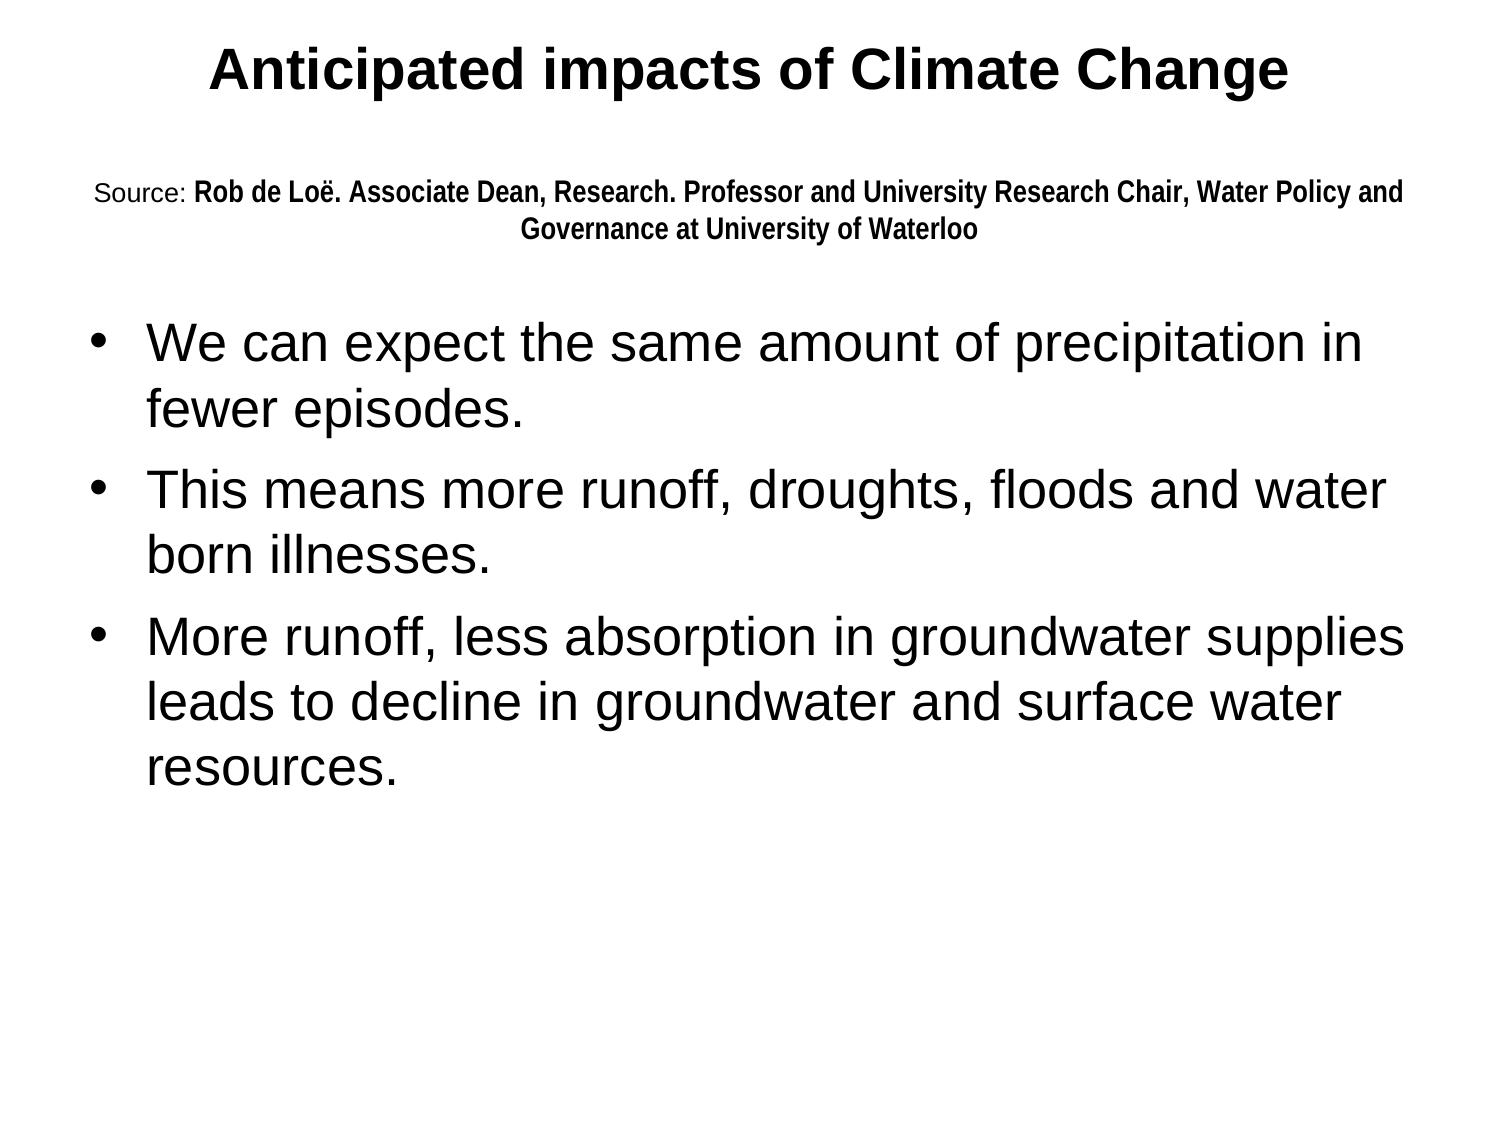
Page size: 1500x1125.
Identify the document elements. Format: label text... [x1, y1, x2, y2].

title Anticipated impacts of Climate Change Source: Rob de Loë. Associate Dean, Research. Professor and University Research Chair, Water Policy and Governance at University of Waterloo [75, 23, 1426, 254]
list We can expect the same amount of precipitation in fewer episodes. This means more runoff, droughts, floods and water born illnesses. More runoff, less absorption in groundwater supplies leads to decline in groundwater and surface water resources. [75, 299, 1426, 1005]
